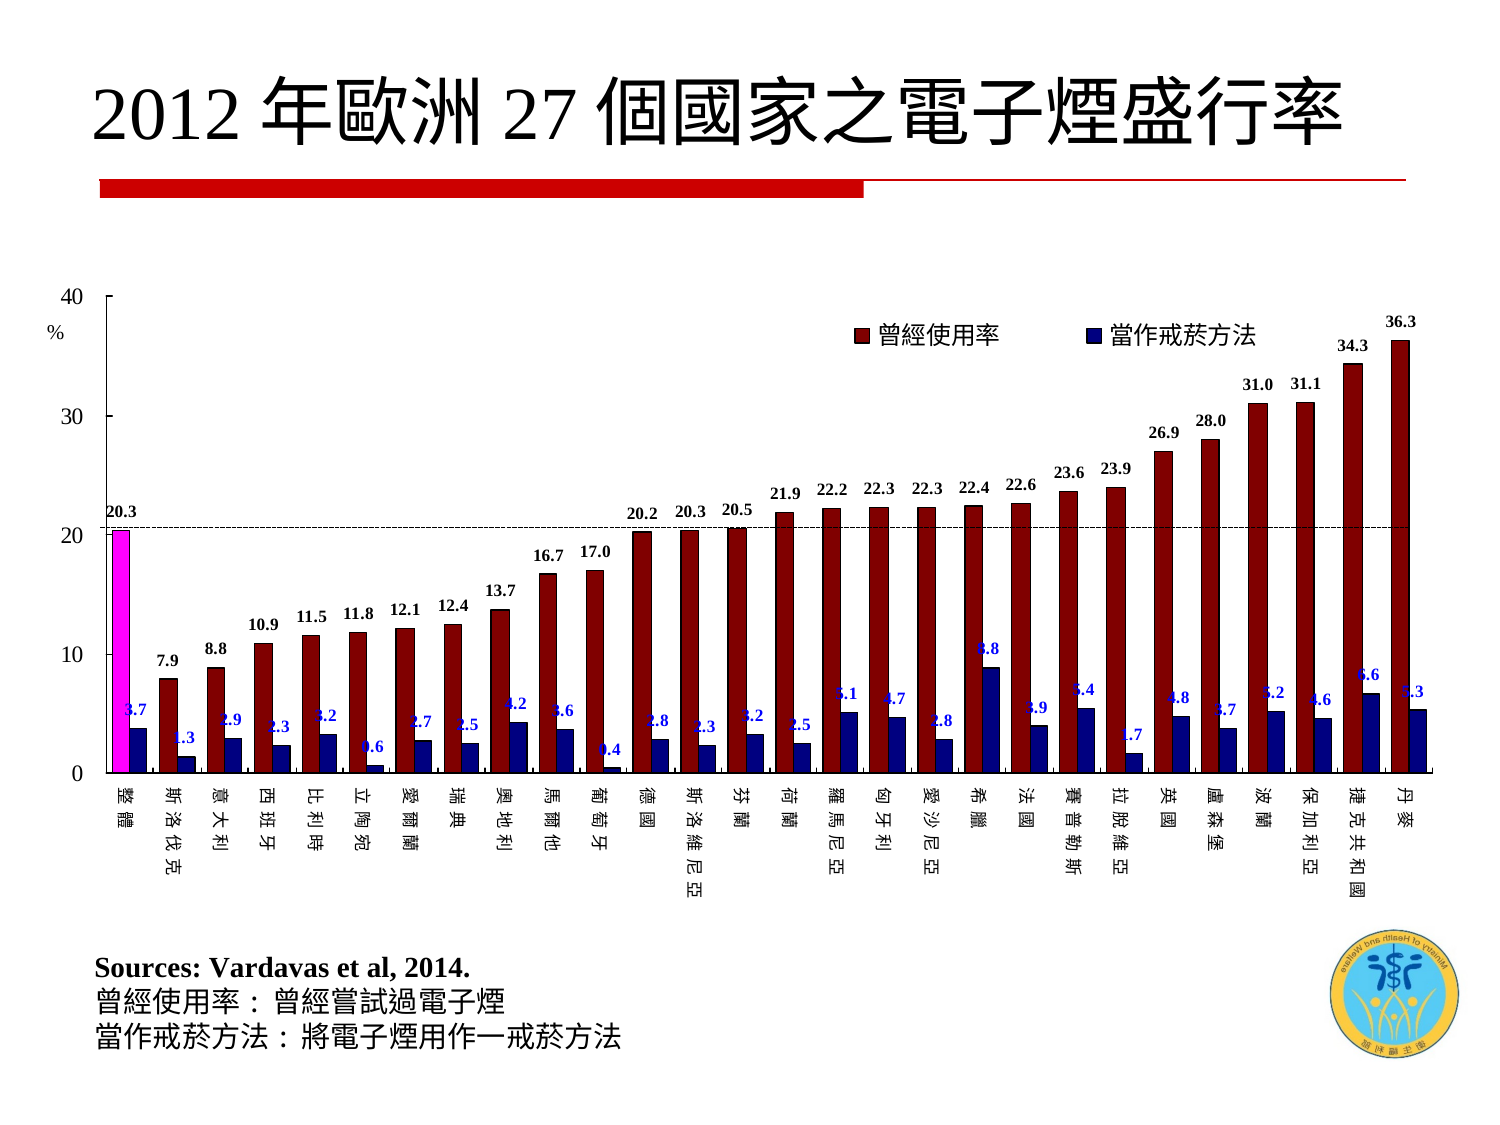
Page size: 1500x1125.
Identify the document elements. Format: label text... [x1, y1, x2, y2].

title 2012年歐洲27個國家之電子煙盛行率 [76, 13, 1489, 163]
text_box Sources: Vardavas et al, 2014. 曾經使用率:曾經嘗試過電子煙 當作戒菸方法:將電子煙用作一戒菸方法 [79, 941, 1343, 1062]
chart [28, 267, 1442, 982]
picture [1343, 927, 1468, 1061]
